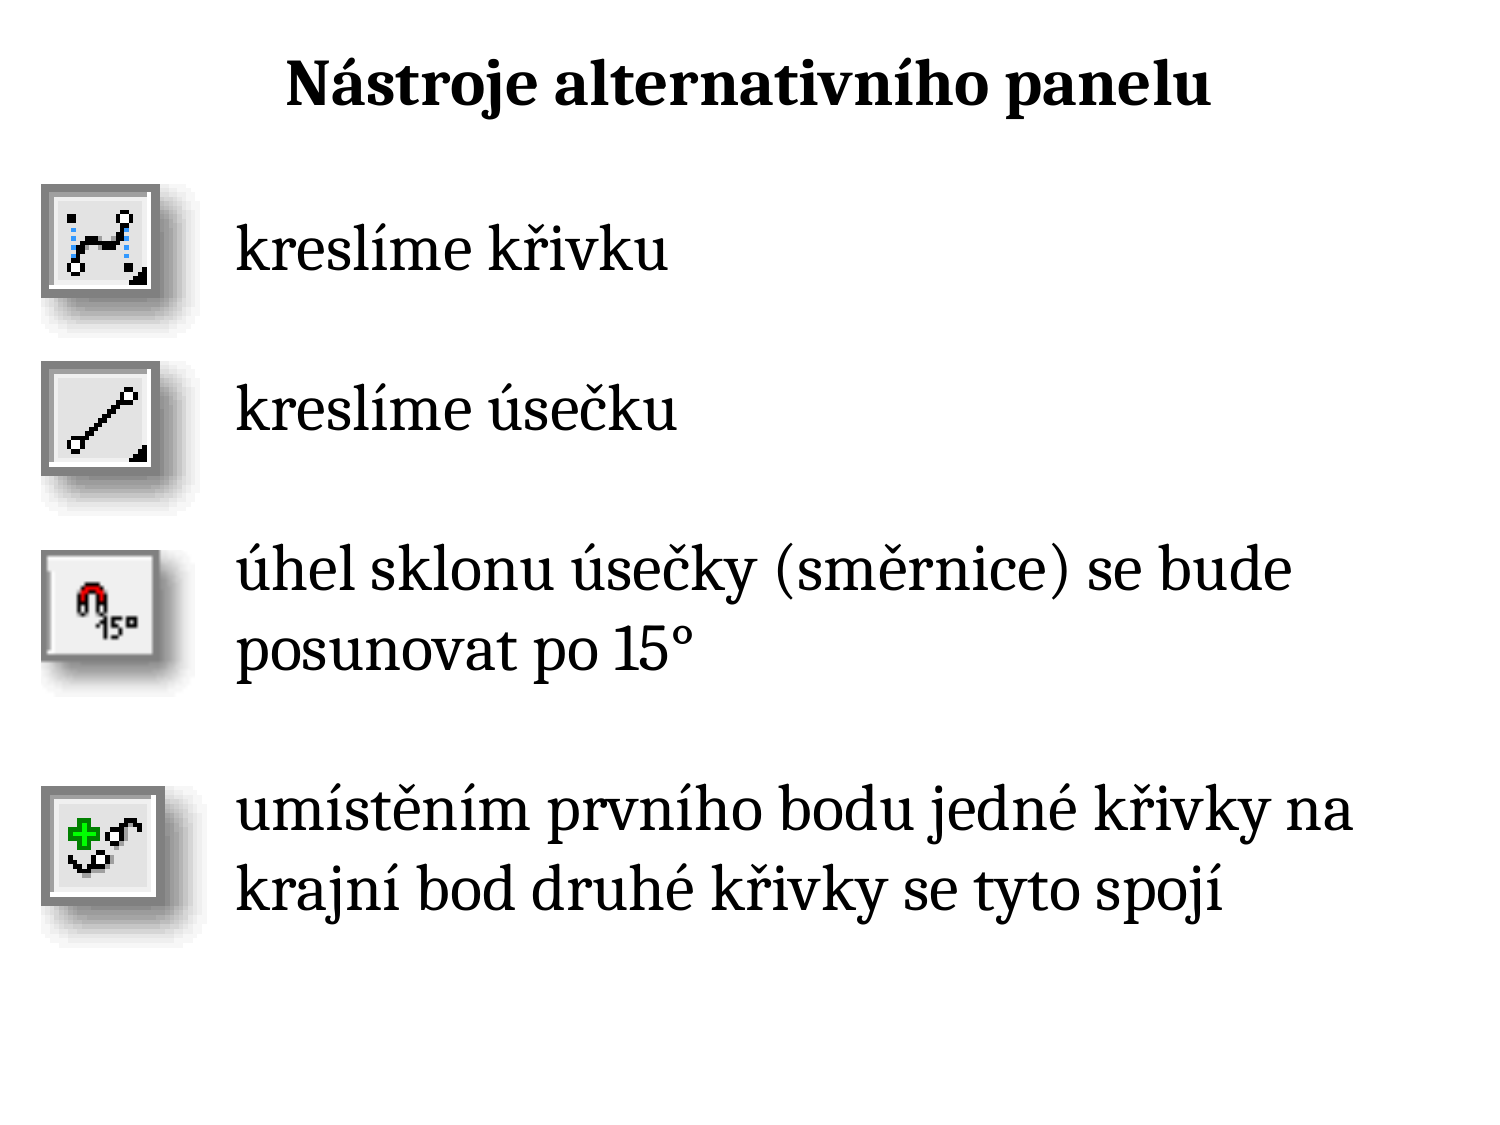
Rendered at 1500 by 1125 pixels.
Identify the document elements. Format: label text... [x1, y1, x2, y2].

picture [41, 786, 207, 948]
picture [41, 361, 200, 516]
text_box kreslíme křivku kreslíme úsečku úhel sklonu úsečky (směrnice) se bude posunovat po 15° umístěním prvního bodu jedné křivky na krajní bod druhé křivky se tyto spojí [0, 196, 1500, 1125]
text_box Nástroje alternativního panelu [0, 30, 1500, 127]
picture [41, 550, 195, 697]
picture [41, 184, 200, 339]
